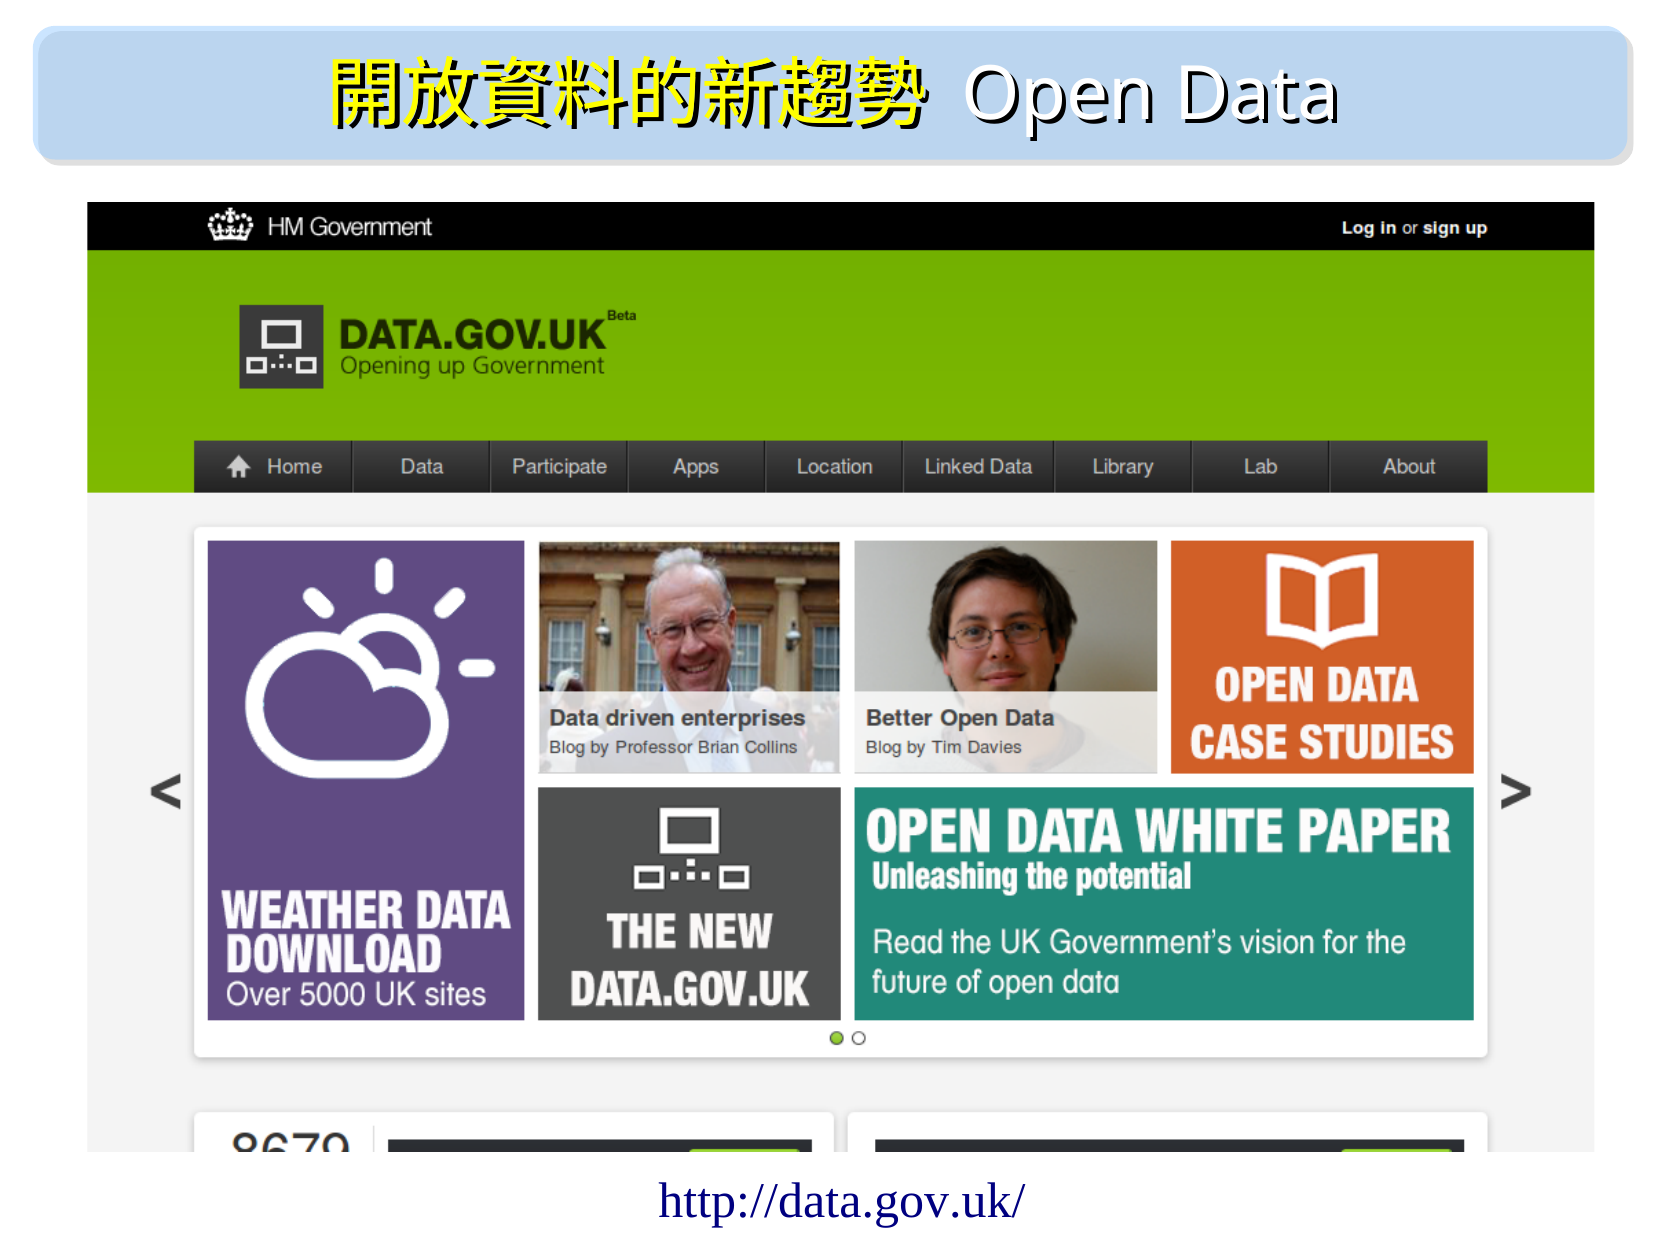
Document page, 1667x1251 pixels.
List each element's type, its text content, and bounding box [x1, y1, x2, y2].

text_box http://data.gov.uk/ [643, 1159, 1041, 1235]
picture [87, 202, 1595, 1152]
title 開放資料的新趨勢 Open Data [0, 0, 1667, 184]
